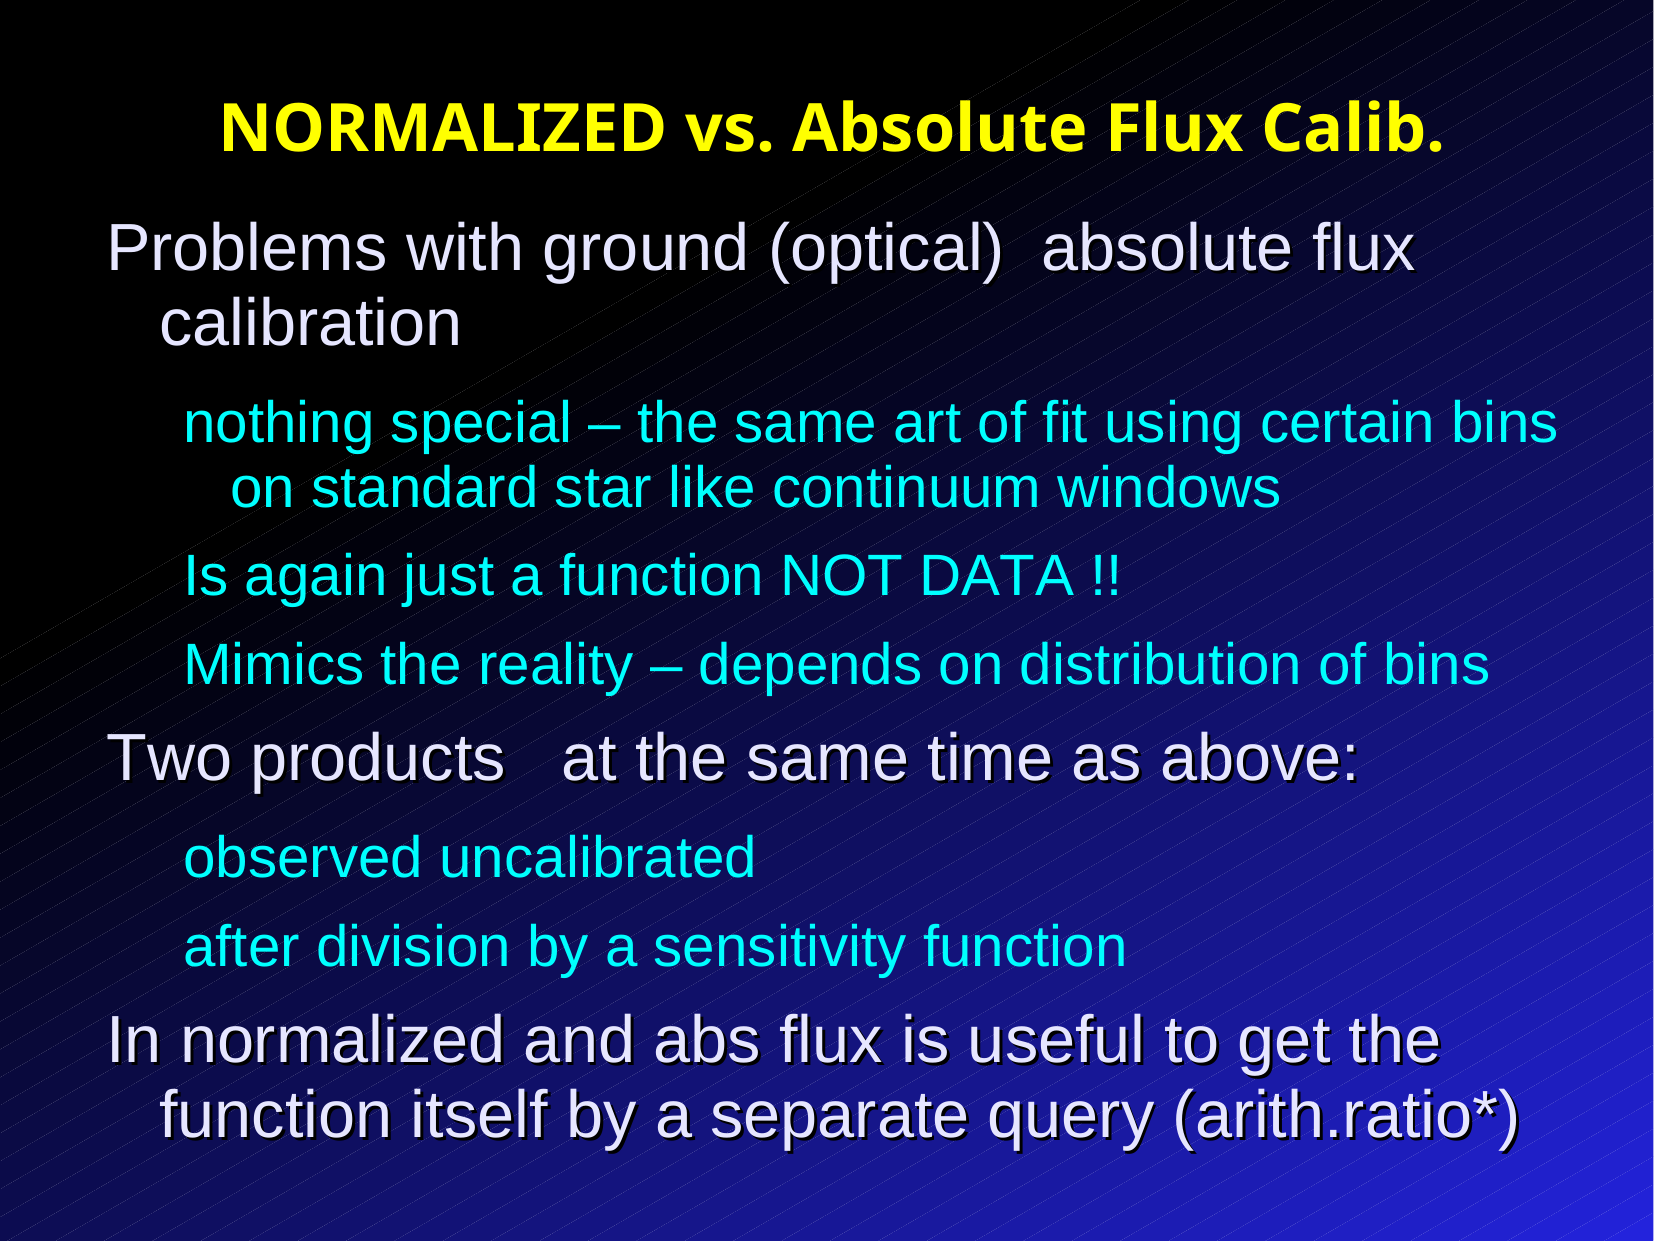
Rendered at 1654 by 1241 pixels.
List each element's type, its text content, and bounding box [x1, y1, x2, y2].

title NORMALIZED vs. Absolute Flux Calib. [88, 29, 1577, 210]
list Problems with ground (optical) absolute flux calibration nothing special – the same art of fit using certain bins on standard star like continuum windows Is again just a function NOT DATA !! Mimics the reality – depends on distribution of bins Two products at the same time as above: observed uncalibrated after division by a sensitivity function In normalized and abs flux is useful to get the function itself by a separate query (arith.ratio*) [88, 210, 1577, 1152]
